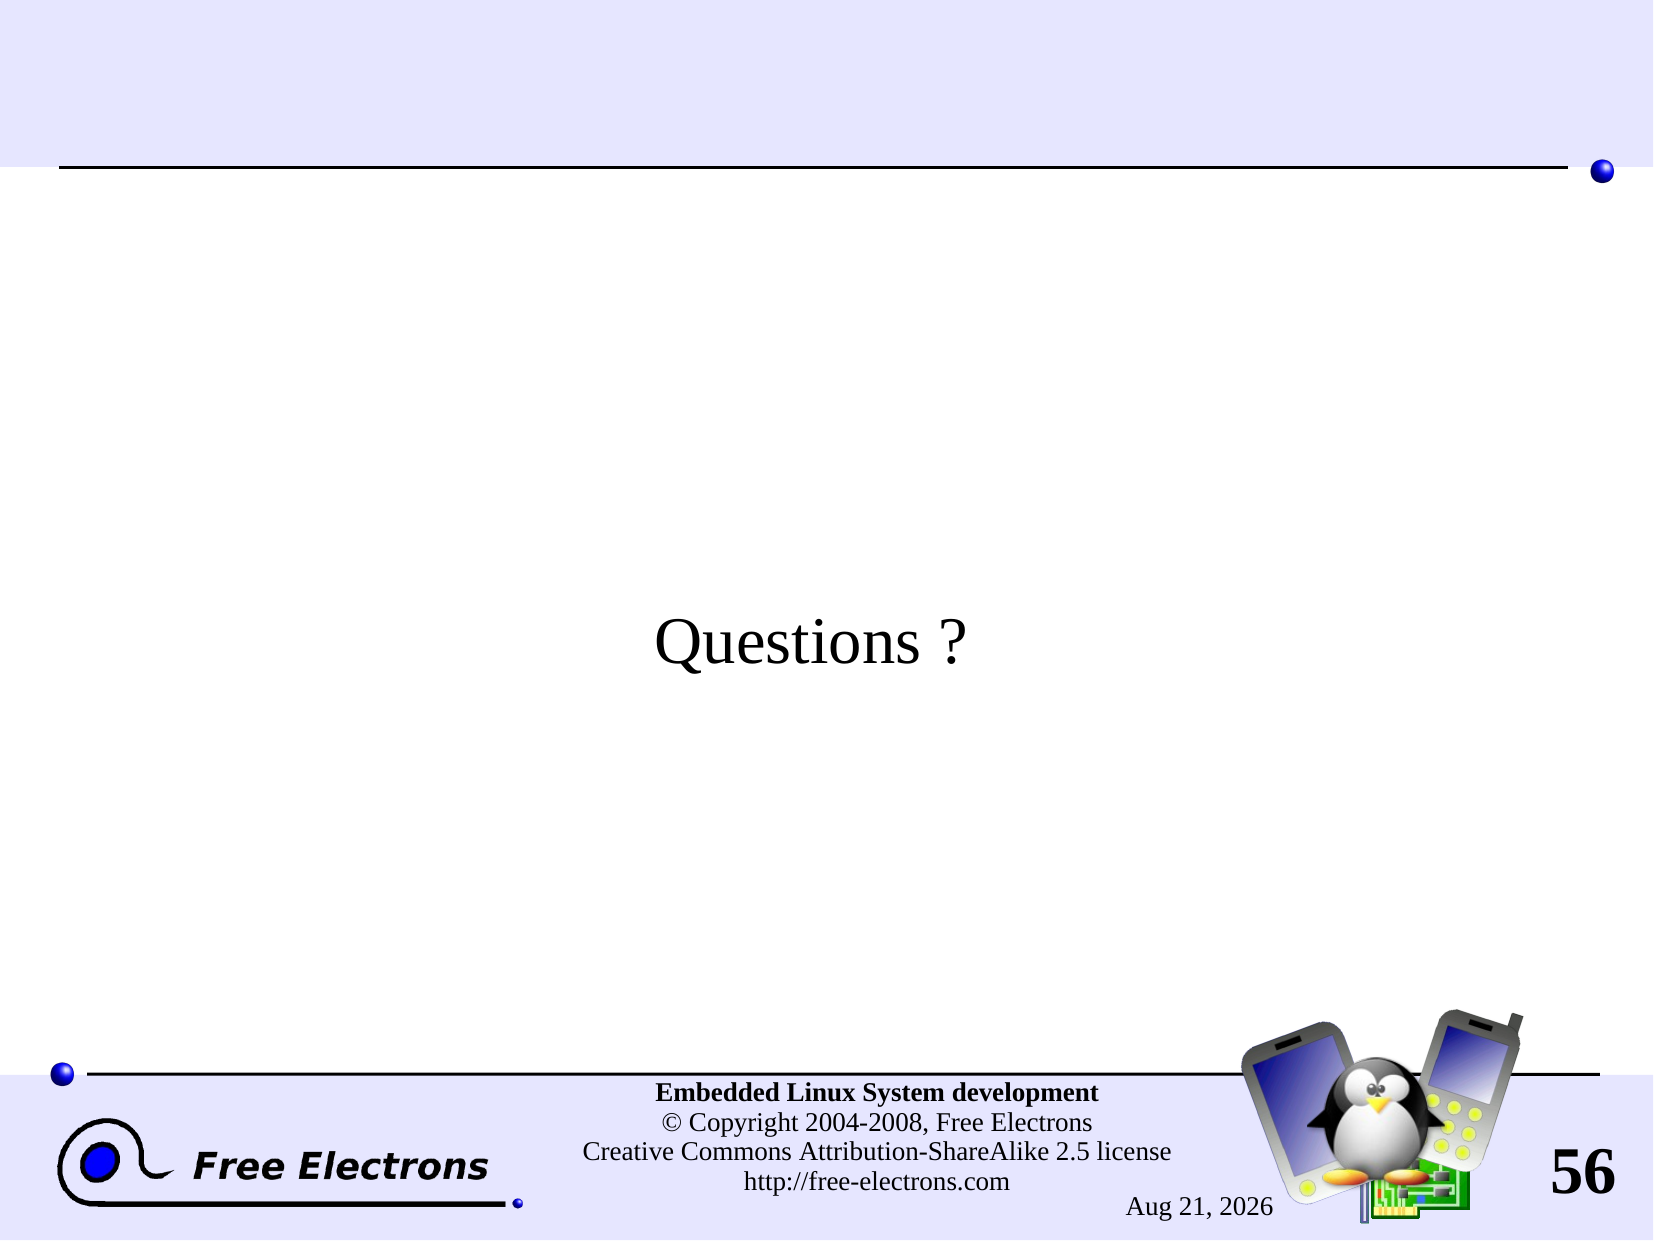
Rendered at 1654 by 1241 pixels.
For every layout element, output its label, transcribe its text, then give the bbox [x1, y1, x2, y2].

subtitle Questions ? [105, 216, 1518, 1066]
picture [50, 1107, 527, 1216]
picture [1231, 1007, 1538, 1241]
